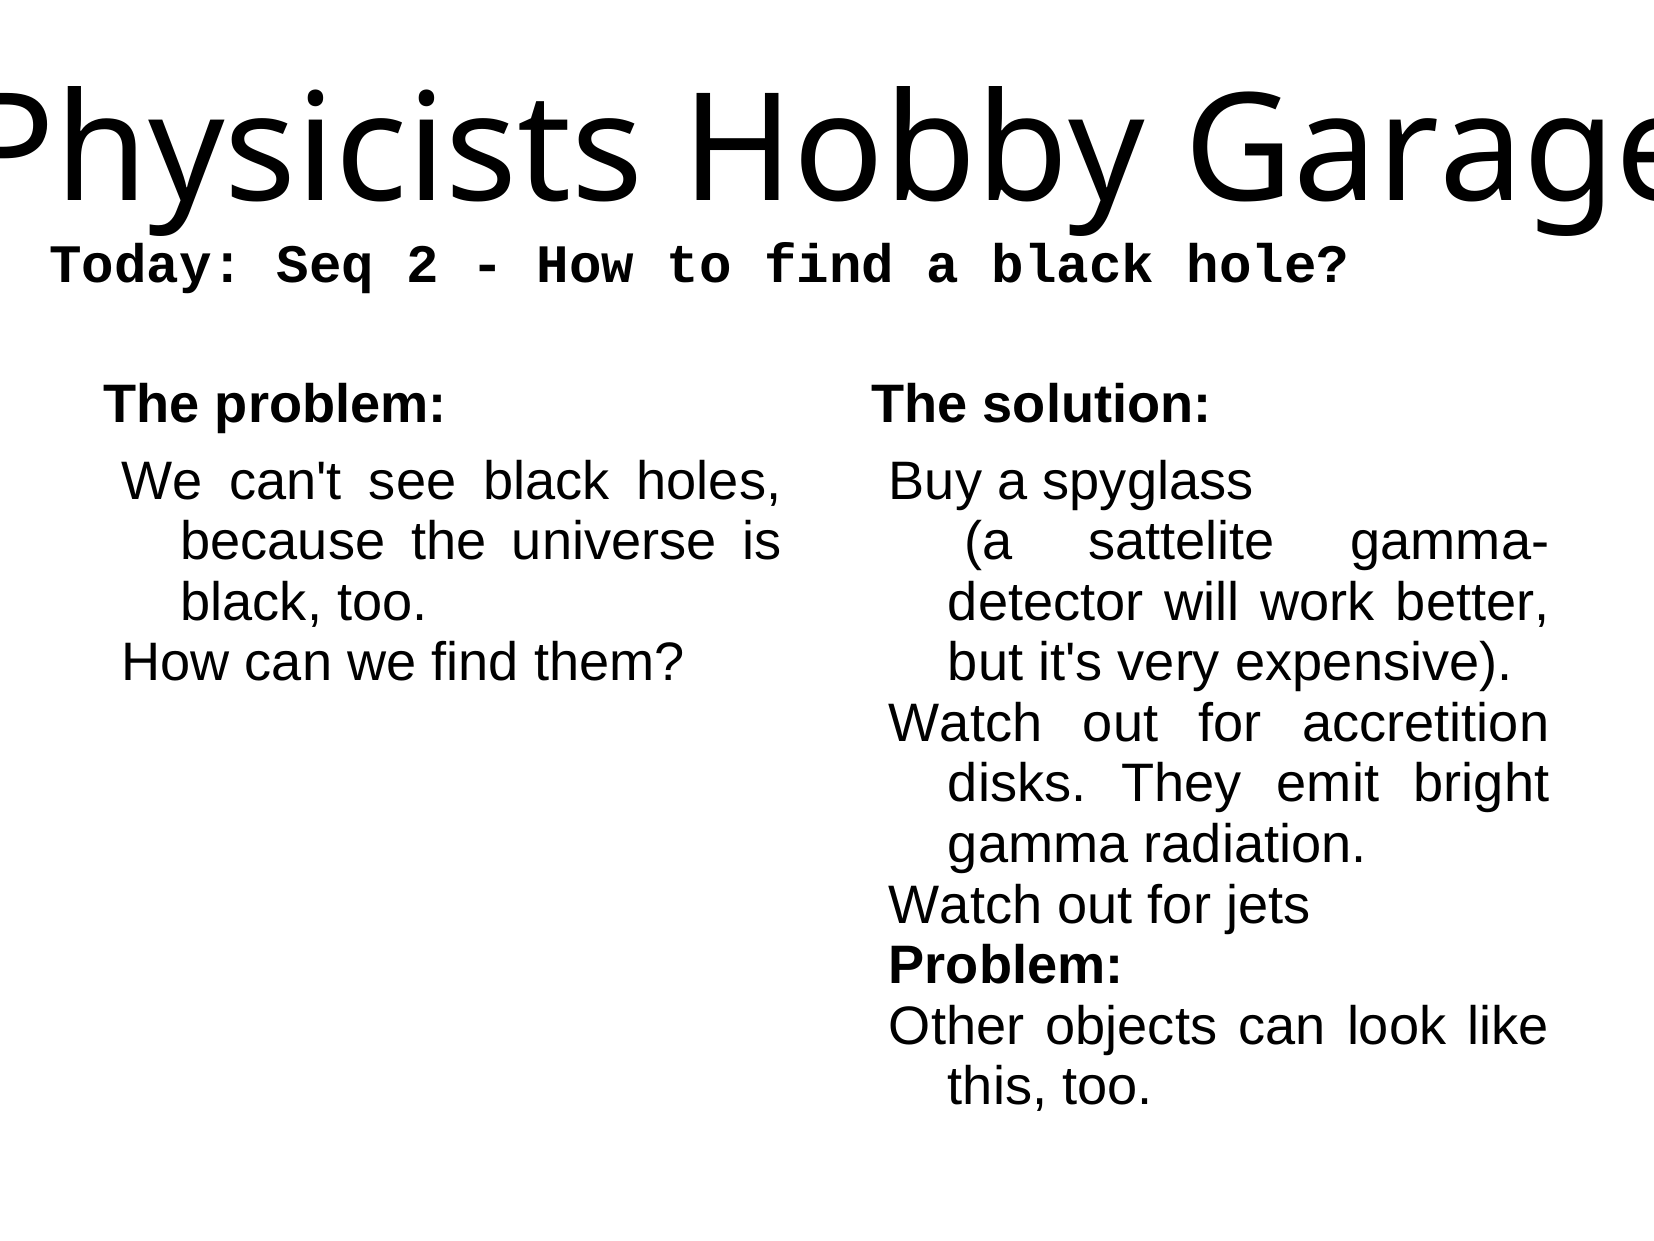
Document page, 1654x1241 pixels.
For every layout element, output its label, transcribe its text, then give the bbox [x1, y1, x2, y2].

text_box Buy a spyglass (a sattelite gamma-detector will work better, but it's very expensive). Watch out for accretition disks. They emit bright gamma radiation. Watch out for jets Problem: Other objects can look like this, too. [856, 442, 1565, 1152]
text_box Today: Seq 2 - How to find a black hole? [34, 230, 1365, 307]
text_box Physicists Hobby Garage [35, 32, 1631, 231]
text_box The problem: [88, 366, 798, 442]
text_box We can't see black holes, because the universe is black, too. How can we find them? [88, 442, 798, 1152]
text_box The solution: [856, 366, 1565, 442]
